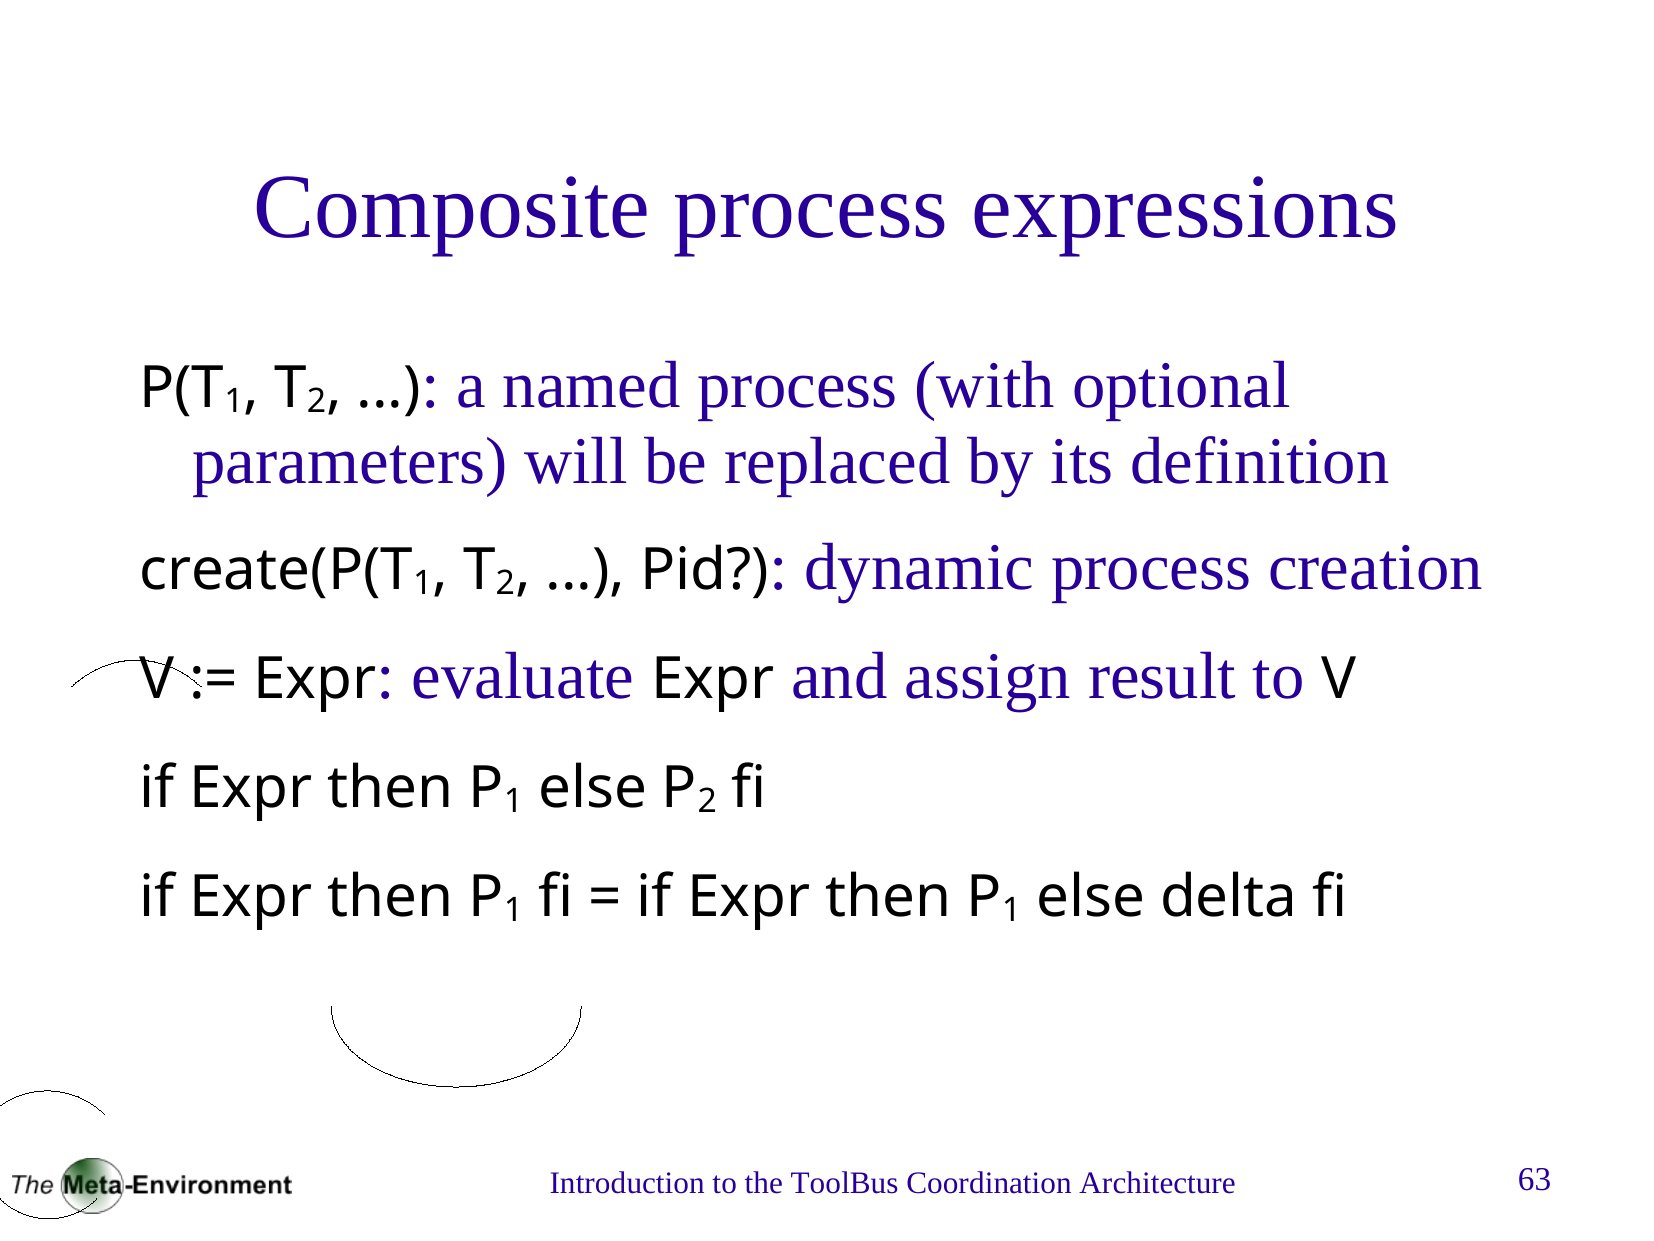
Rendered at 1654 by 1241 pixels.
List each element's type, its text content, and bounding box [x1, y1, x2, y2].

picture [12, 1158, 292, 1214]
title Composite process expressions [121, 102, 1534, 311]
list P(T1, T2, ...): a named process (with optional parameters) will be replaced by its definition create(P(T1, T2, ...), Pid?): dynamic process creation V := Expr: evaluate Expr and assign result to V if Expr then P1 else P2 fi if Expr then P1 fi = if Expr then P1 else delta fi [121, 344, 1534, 1127]
